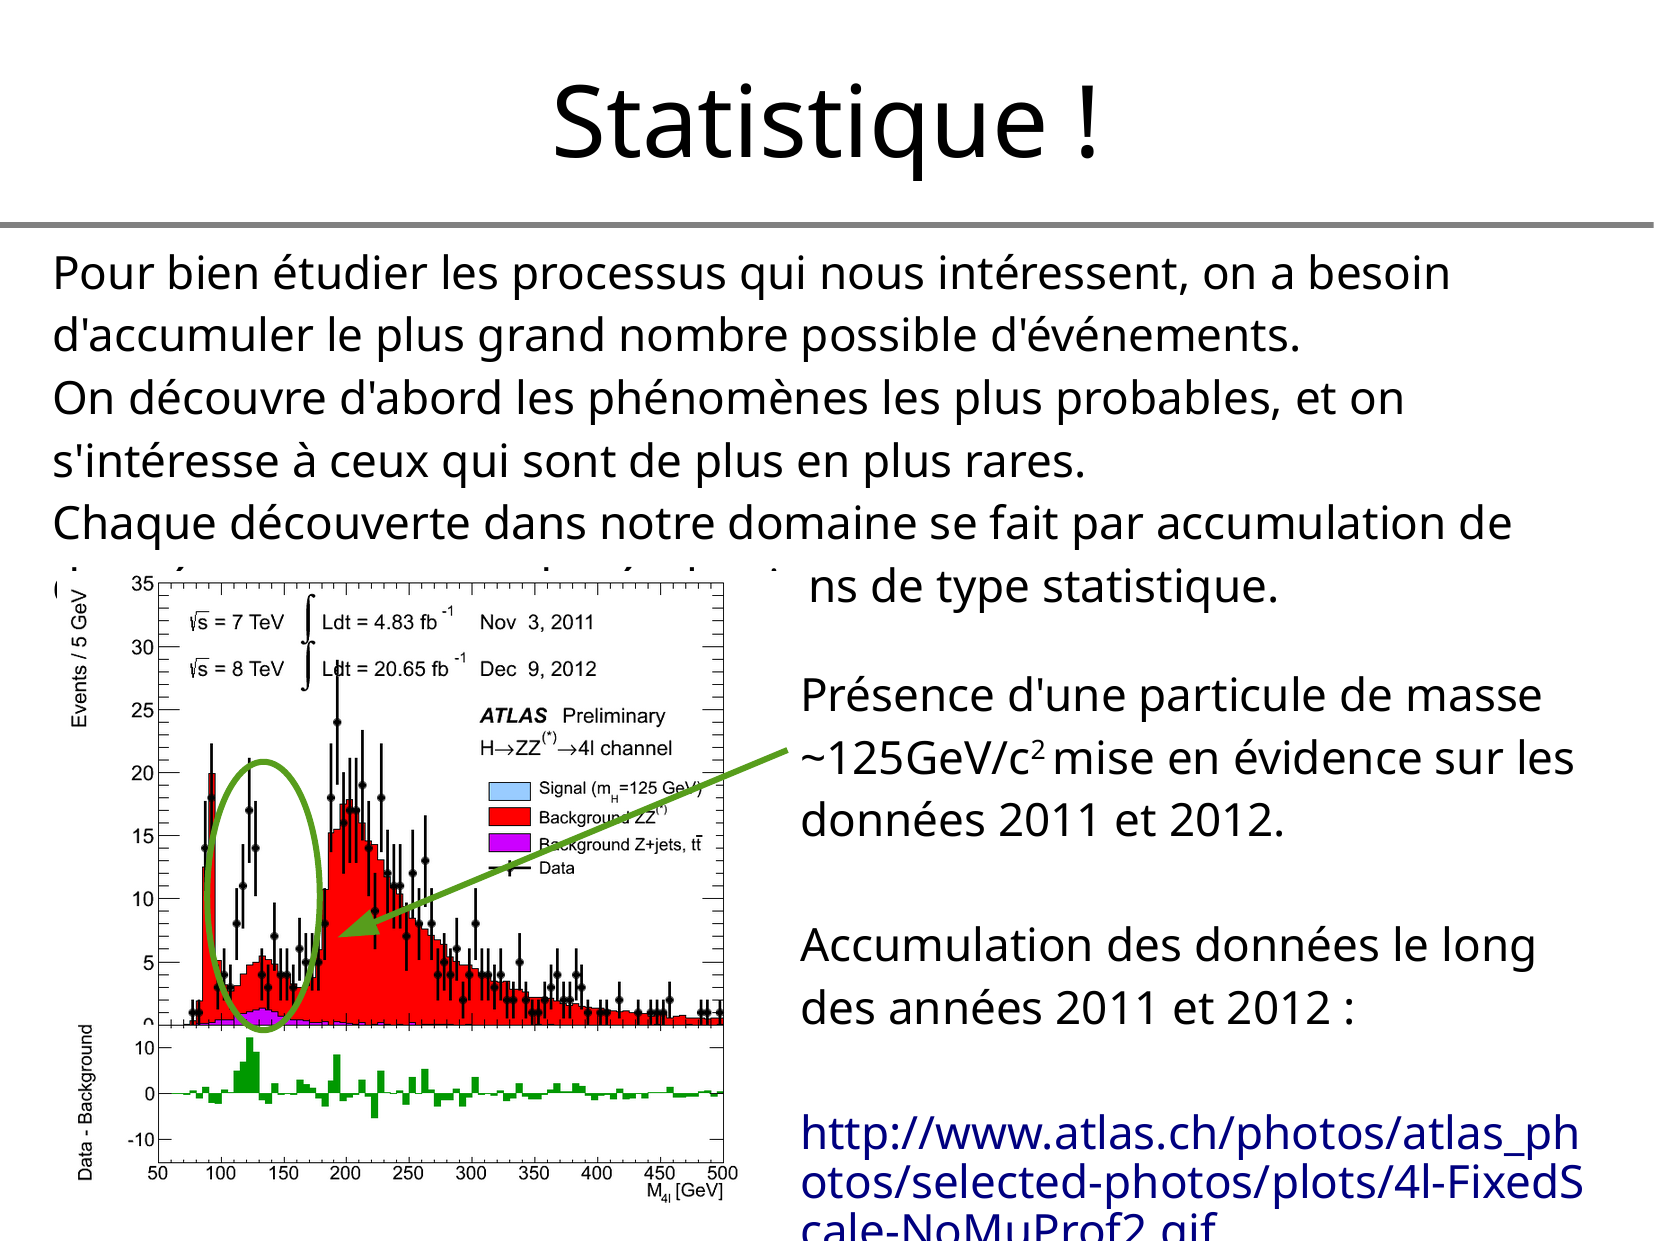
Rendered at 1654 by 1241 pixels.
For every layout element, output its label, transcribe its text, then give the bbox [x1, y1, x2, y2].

text_box Pour bien étudier les processus qui nous intéressent, on a besoin d'accumuler le plus grand nombre possible d'événements. On découvre d'abord les phénomènes les plus probables, et on s'intéresse à ceux qui sont de plus en plus rares. Chaque découverte dans notre domaine se fait par accumulation de données et passe par des évaluations de type statistique. [37, 232, 1613, 563]
text_box Statistique ! [0, 43, 1654, 173]
text_box Présence d'une particule de masse ~125GeV/c2 mise en évidence sur les données 2011 et 2012. Accumulation des données le long des années 2011 et 2012 : http://www.atlas.ch/photos/atlas_photos/selected-photos/plots/4l-FixedScale-NoMuProf2.gif [785, 655, 1611, 1145]
picture [57, 571, 808, 1238]
